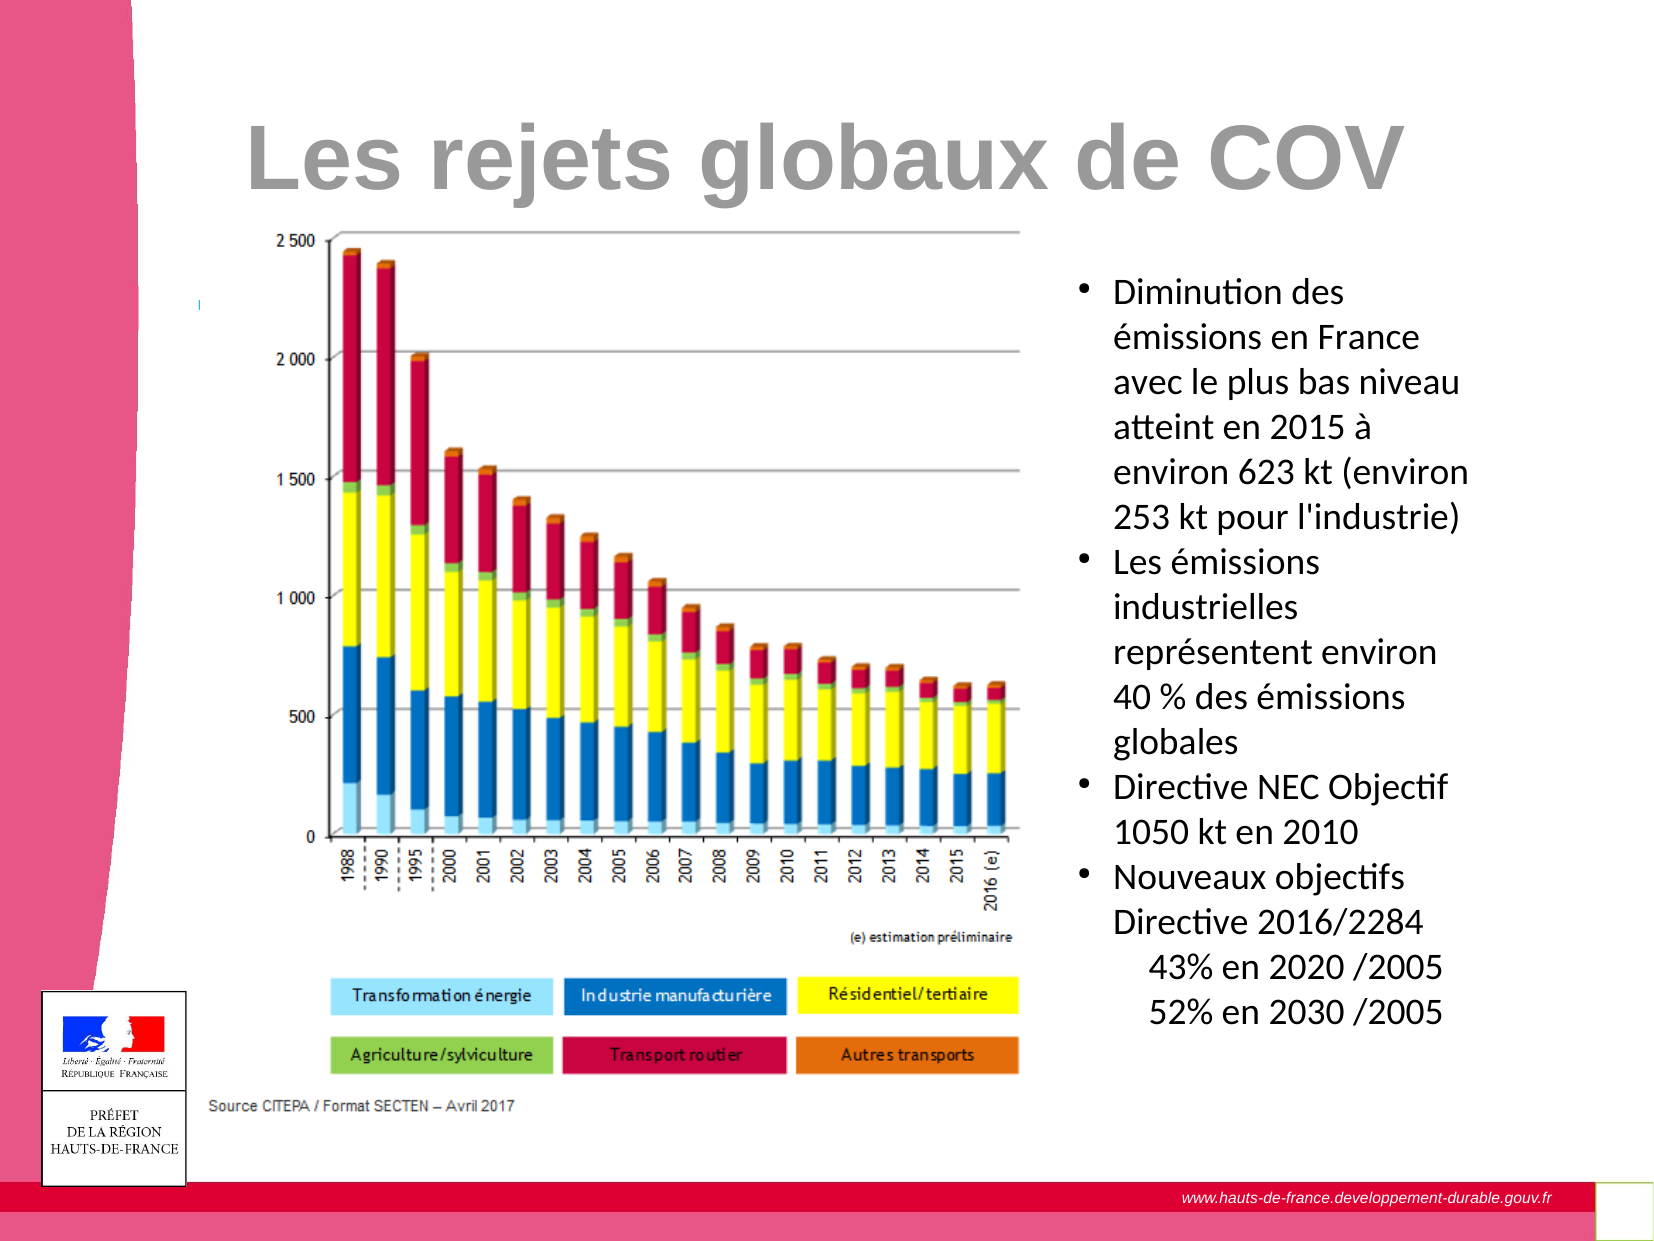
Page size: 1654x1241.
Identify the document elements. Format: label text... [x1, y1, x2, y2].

picture [0, 0, 1654, 1241]
text_box Les rejets globaux de COV [82, 49, 1571, 257]
text_box Diminution des émissions en France avec le plus bas niveau atteint en 2015 à environ 623 kt (environ 253 kt pour l'industrie) Les émissions industrielles représentent environ 40 % des émissions globales Directive NEC Objectif 1050 kt en 2010 Nouveaux objectifs Directive 2016/2284 43% en 2020 /2005 52% en 2030 /2005 [1062, 259, 1501, 1085]
